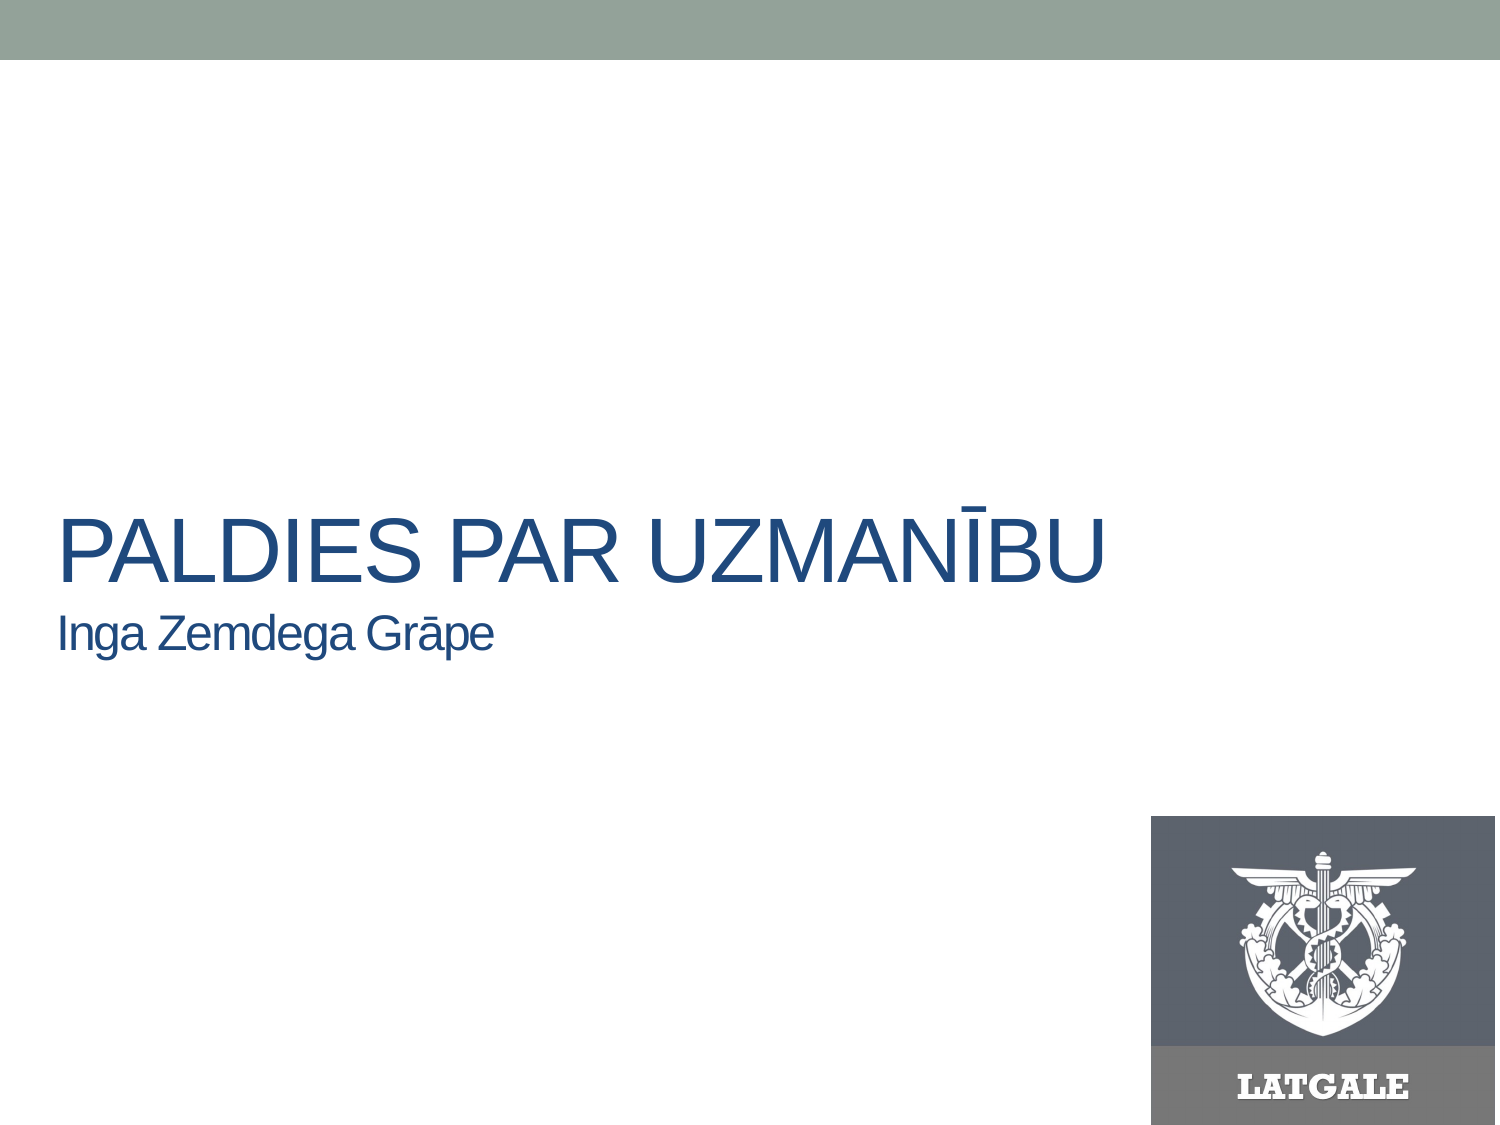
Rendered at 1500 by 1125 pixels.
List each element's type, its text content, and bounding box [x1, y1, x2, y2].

title PALDIES PAR UZMANĪBU Inga Zemdega Grāpe [41, 373, 1392, 778]
picture [1151, 816, 1495, 1125]
